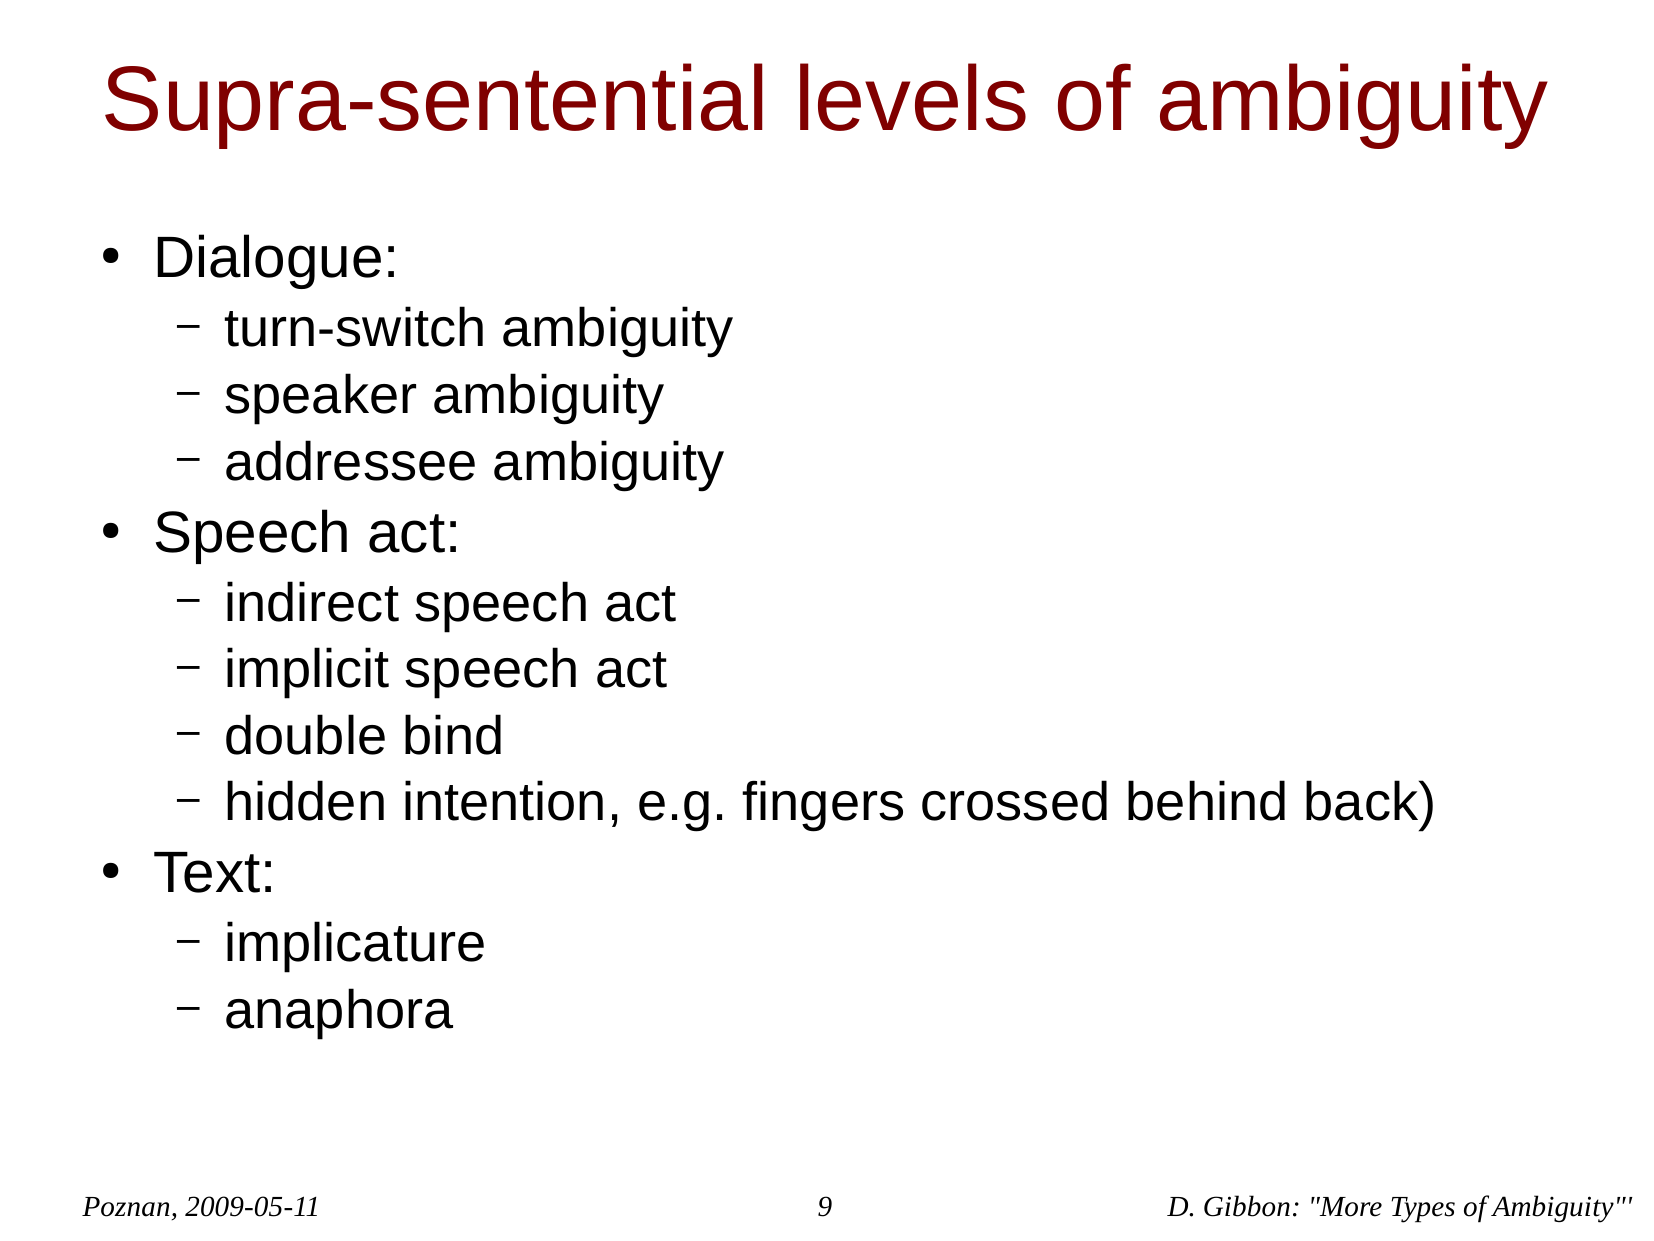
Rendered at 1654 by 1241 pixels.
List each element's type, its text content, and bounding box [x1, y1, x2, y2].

title Supra-sentential levels of ambiguity [0, 23, 1653, 174]
list Dialogue: turn-switch ambiguity speaker ambiguity addressee ambiguity Speech act: indirect speech act implicit speech act double bind hidden intention, e.g. fingers crossed behind back) Text: implicature anaphora [82, 225, 1612, 1163]
